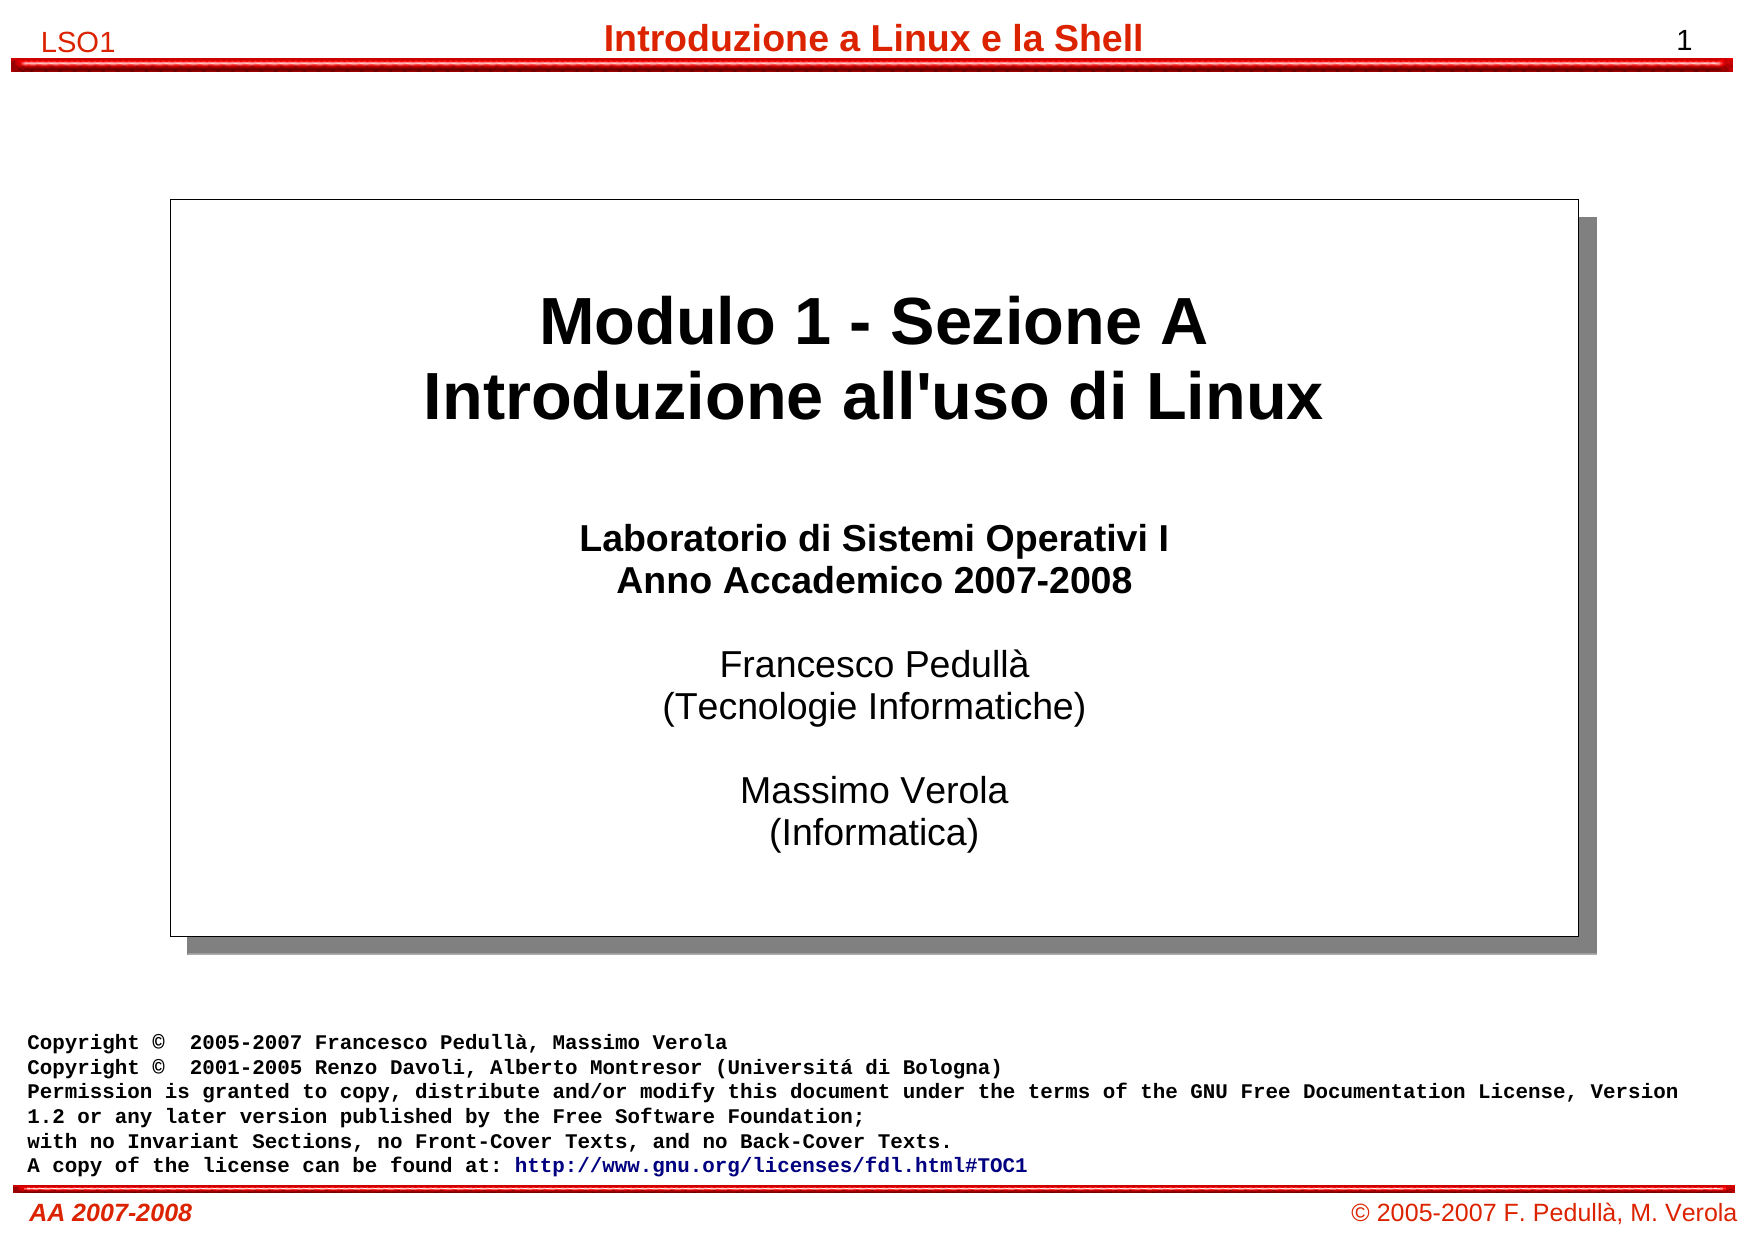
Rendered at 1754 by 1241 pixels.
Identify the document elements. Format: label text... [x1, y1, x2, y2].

picture [13, 1185, 1735, 1193]
text_box Modulo 1 - Sezione A Introduzione all'uso di Linux Laboratorio di Sistemi Operativi I Anno Accademico 2007-2008 Francesco Pedullà (Tecnologie Informatiche) Massimo Verola (Informatica) [170, 199, 1579, 937]
picture [11, 58, 1733, 72]
text_box Copyright © 2005-2007 Francesco Pedullà, Massimo Verola Copyright © 2001-2005 Renzo Davoli, Alberto Montresor (Universitá di Bologna) Permission is granted to copy, distribute and/or modify this document under the terms of the GNU Free Documentation License, Version 1.2 or any later version published by the Free Software Foundation; with no Invariant Sections, no Front-Cover Texts, and no Back-Cover Texts. A copy of the license can be found at: http://www.gnu.org/licenses/fdl.html#TOC1 [27, 1031, 1716, 1178]
